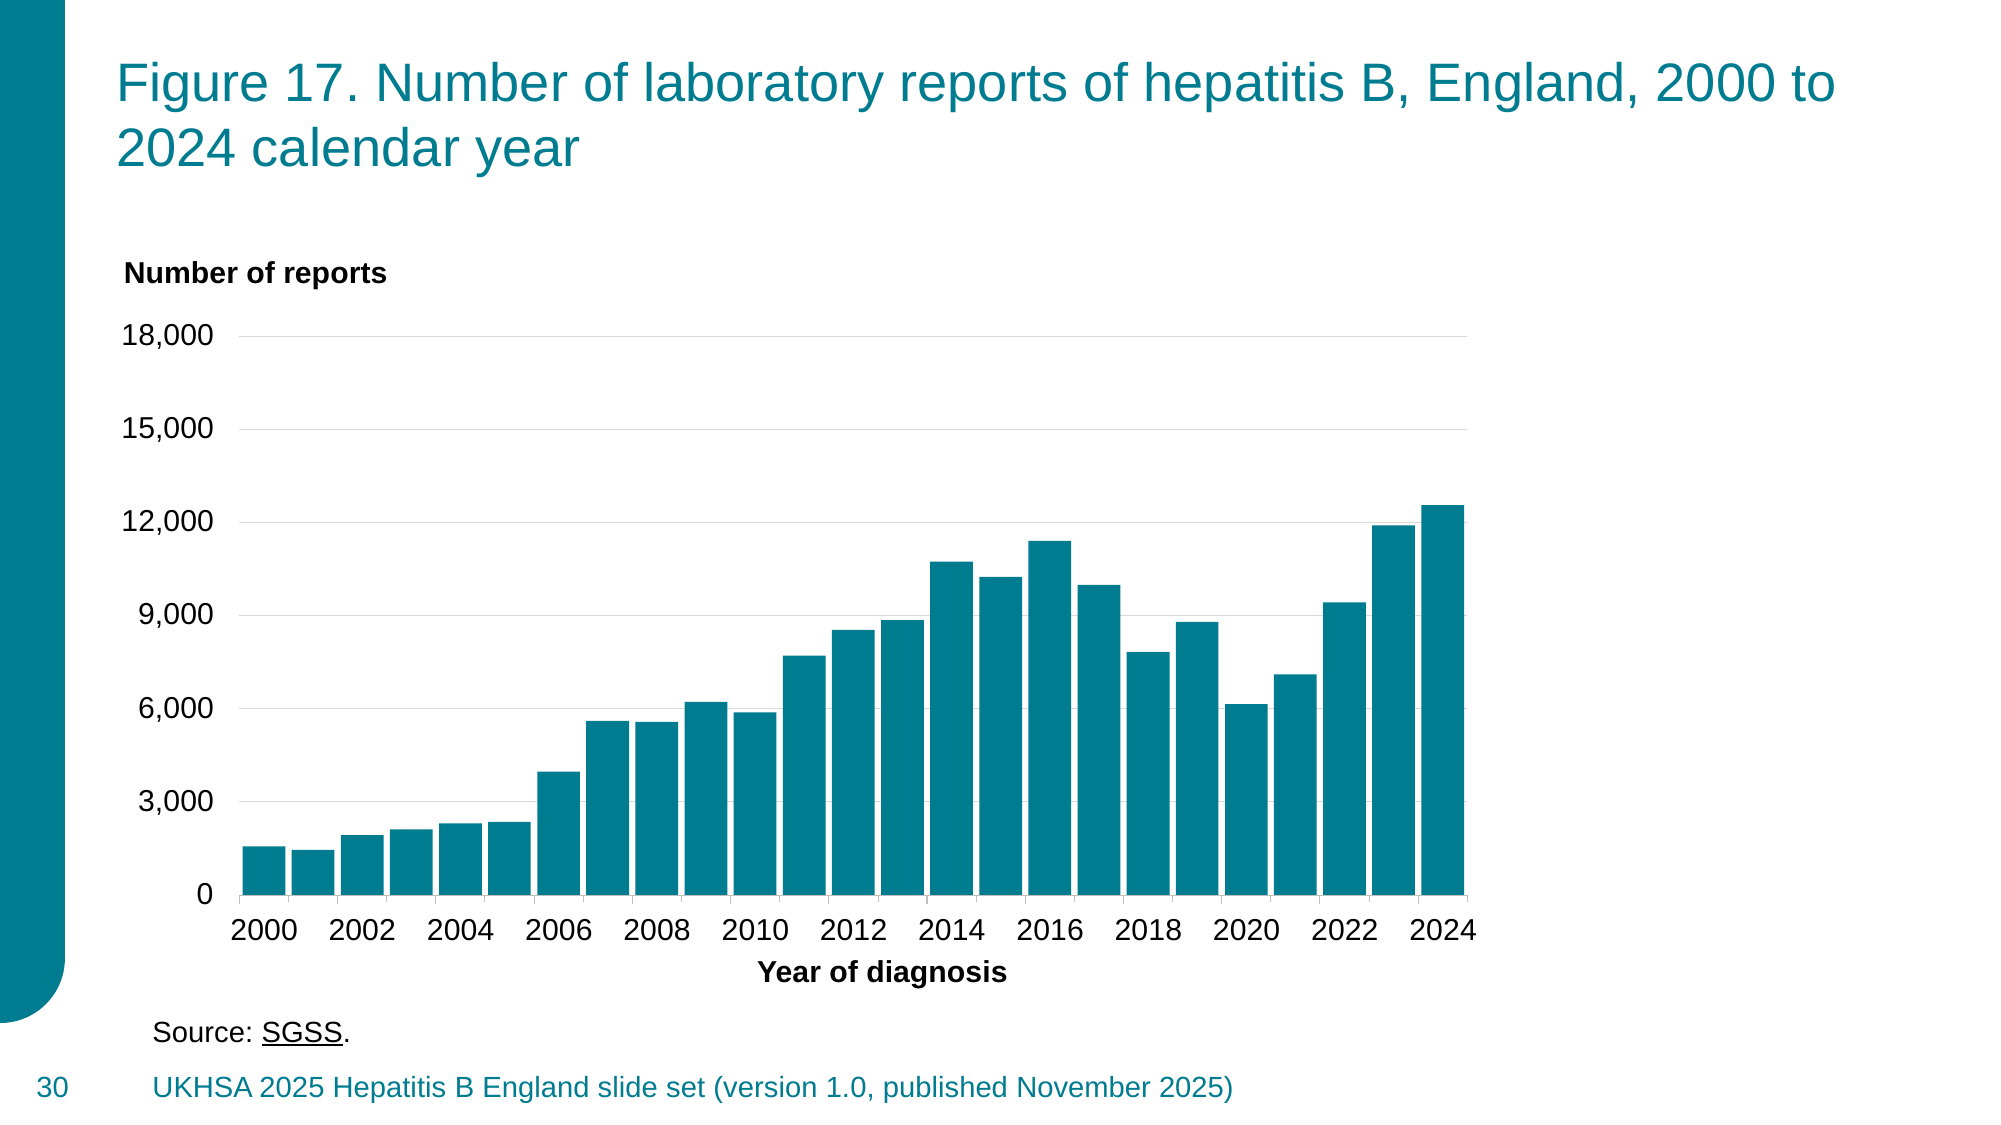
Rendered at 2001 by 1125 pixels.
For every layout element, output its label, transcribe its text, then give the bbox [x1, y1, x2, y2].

text_box UKHSA 2025 Hepatitis B England slide set (version 1.0, published November 2025) [137, 1056, 1780, 1116]
text_box Source: SGSS. [137, 1005, 615, 1056]
picture [119, 233, 1482, 1007]
title Figure 17. Number of laboratory reports of hepatitis B, England, 2000 to 2024 calendar year [101, 10, 1926, 179]
text_box [21, 1056, 120, 1117]
